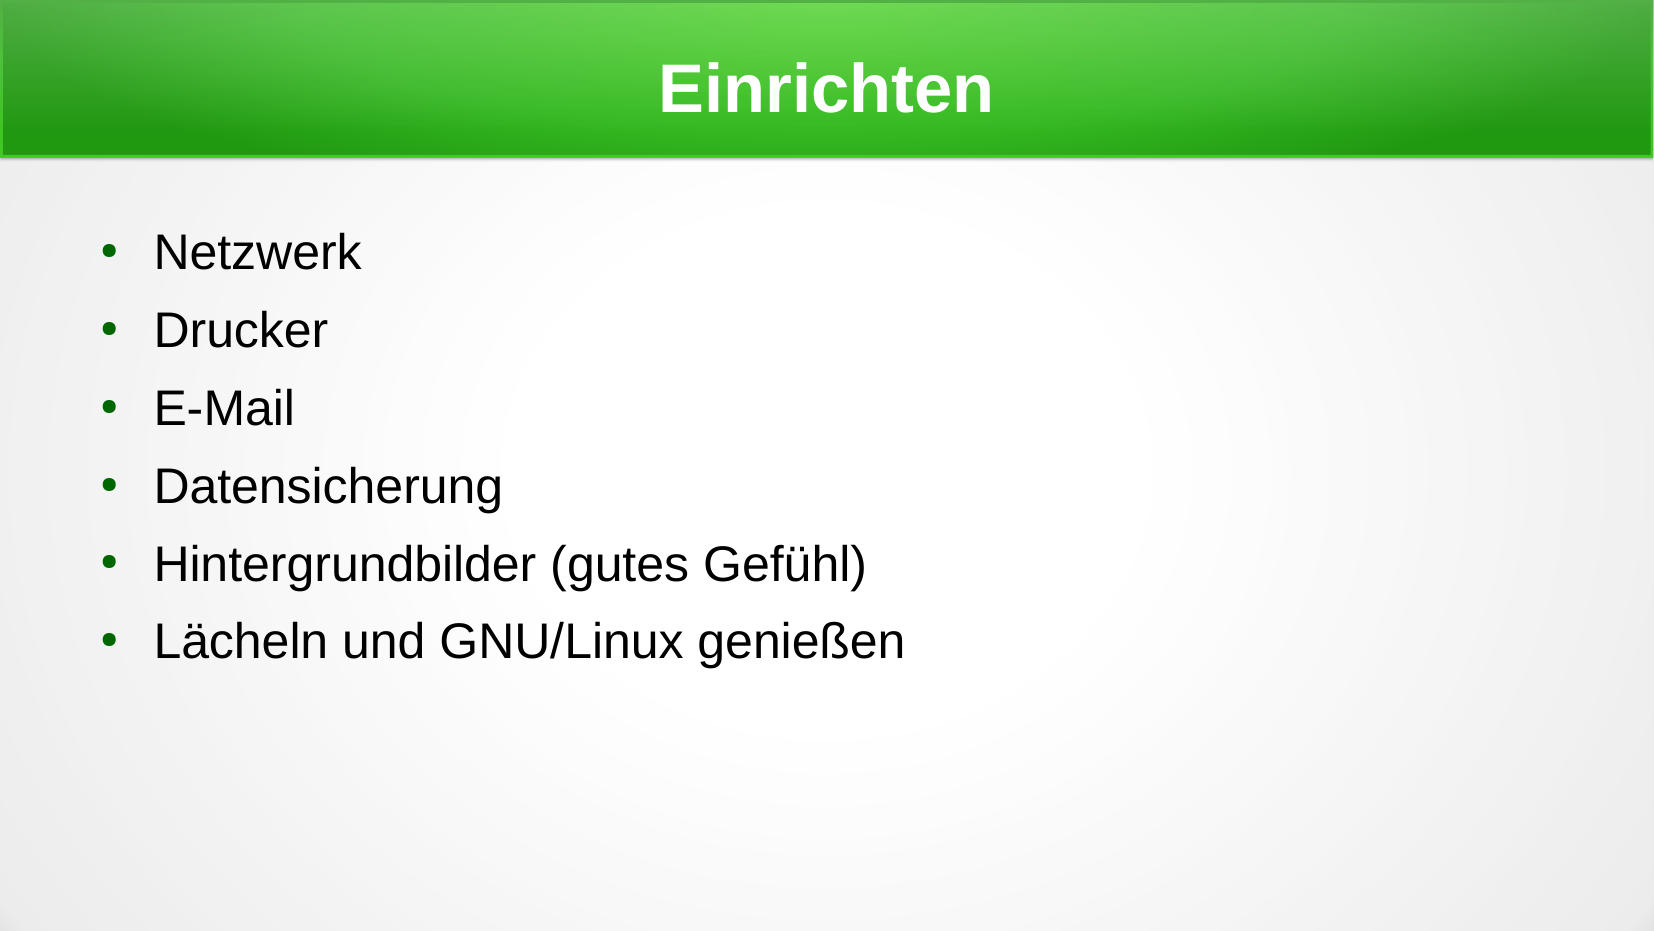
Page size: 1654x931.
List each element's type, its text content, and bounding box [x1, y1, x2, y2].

title Einrichten [82, 35, 1571, 142]
list Netzwerk Drucker E-Mail Datensicherung Hintergrundbilder (gutes Gefühl) Lächeln und GNU/Linux genießen [82, 224, 1571, 764]
